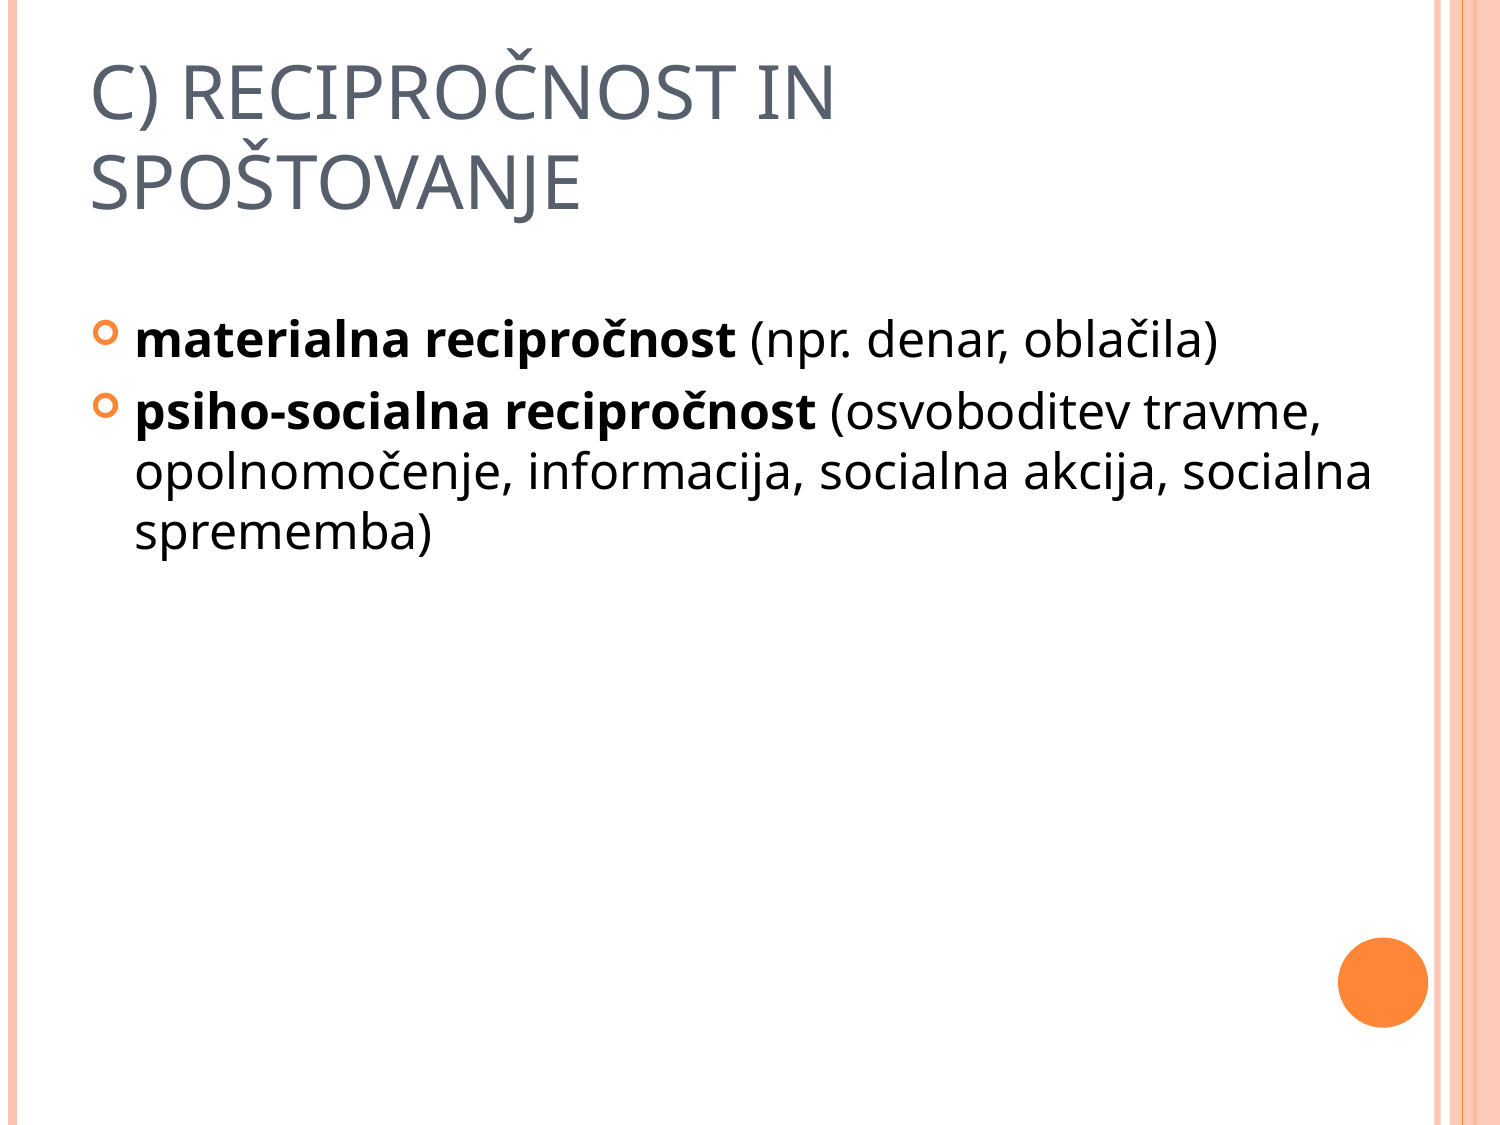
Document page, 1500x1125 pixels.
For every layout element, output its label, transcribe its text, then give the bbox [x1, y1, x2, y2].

list materialna recipročnost (npr. denar, oblačila) psiho-socialna recipročnost (osvoboditev travme, opolnomočenje, informacija, socialna akcija, socialna sprememba) [75, 299, 1426, 1043]
title C) RECIPROČNOST IN SPOŠTOVANJE [74, 37, 1300, 233]
